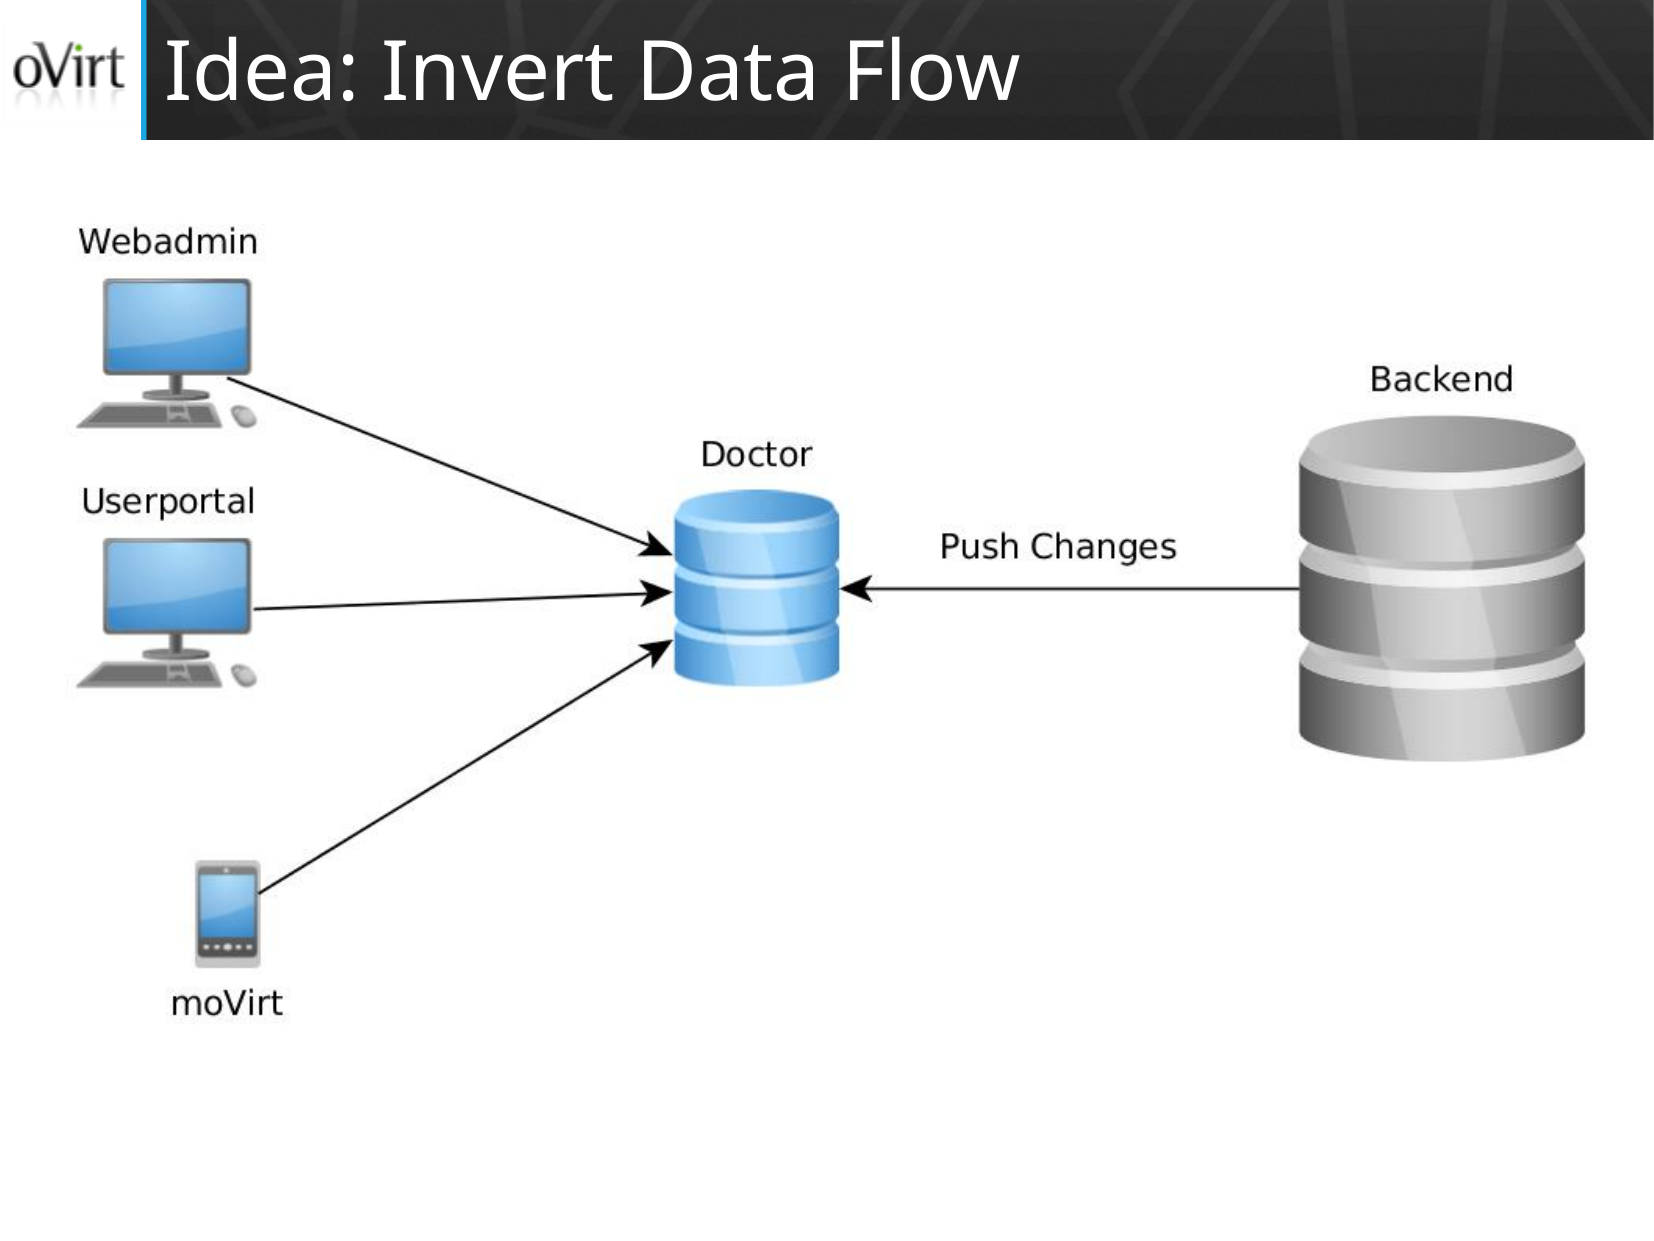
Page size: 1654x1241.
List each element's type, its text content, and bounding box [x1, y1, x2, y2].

picture [28, 174, 1629, 1070]
title Idea: Invert Data Flow [164, 18, 1653, 119]
picture [0, 0, 1654, 140]
